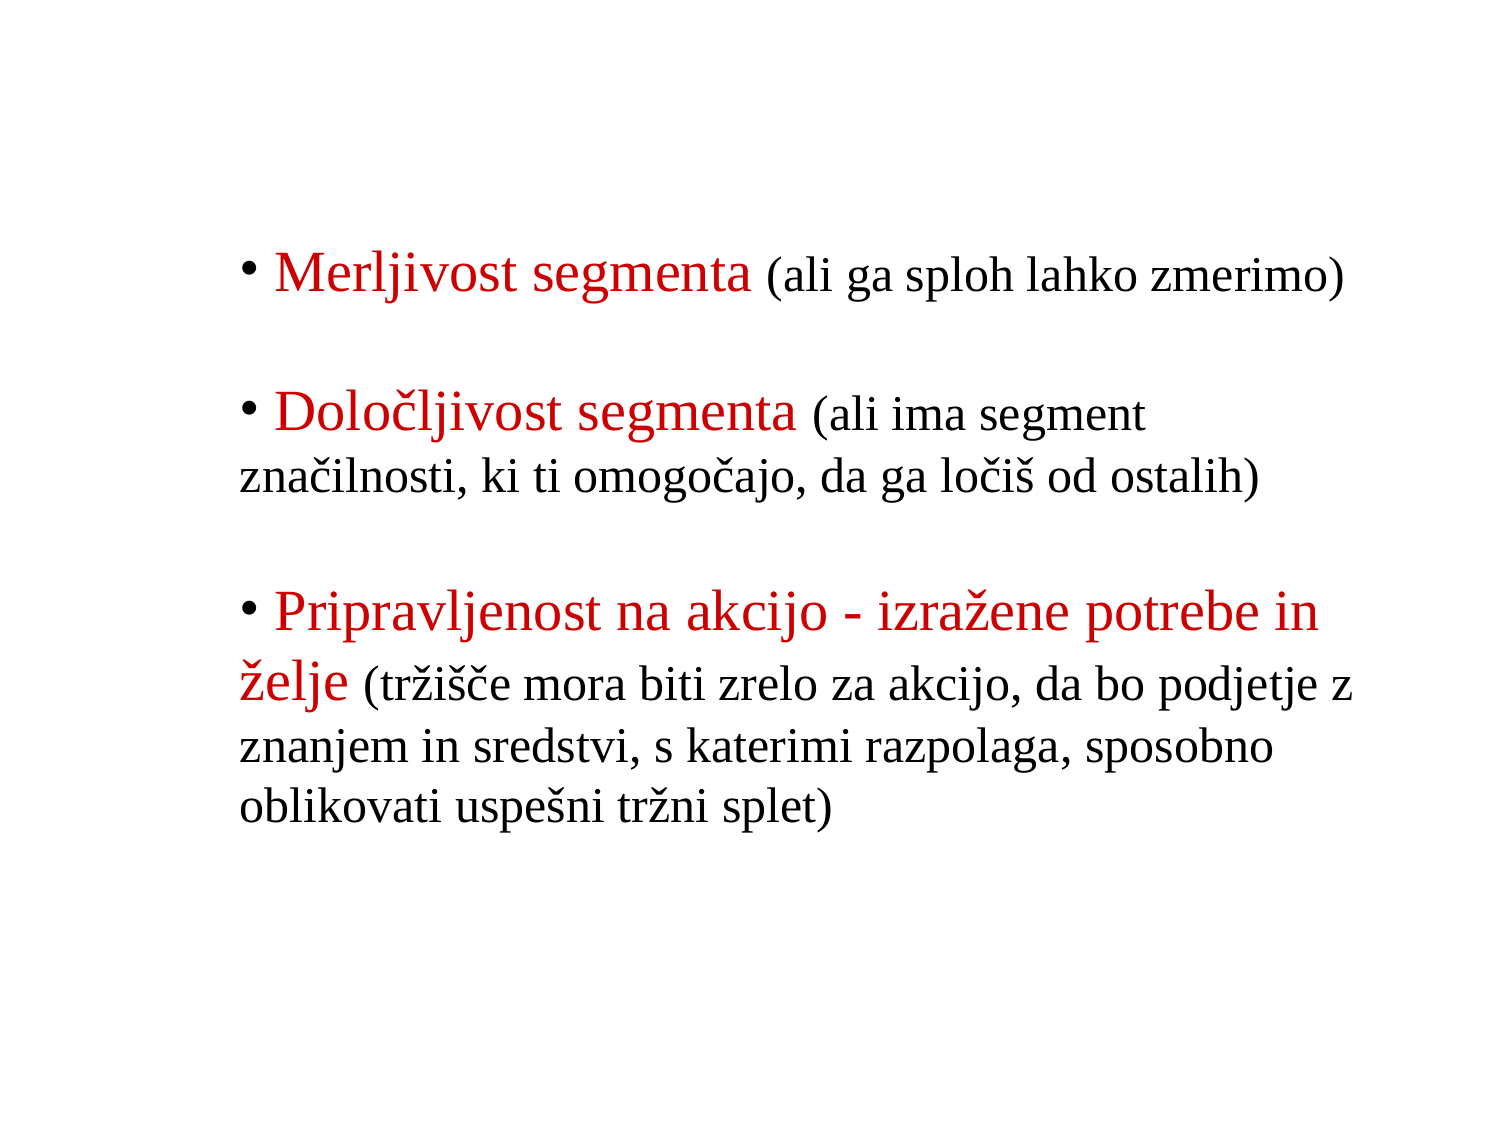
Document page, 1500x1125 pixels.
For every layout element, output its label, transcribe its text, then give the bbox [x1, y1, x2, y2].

text_box Merljivost segmenta (ali ga sploh lahko zmerimo) Določljivost segmenta (ali ima segment značilnosti, ki ti omogočajo, da ga ločiš od ostalih) Pripravljenost na akcijo - izražene potrebe in želje (tržišče mora biti zrelo za akcijo, da bo podjetje z znanjem in sredstvi, s katerimi razpolaga, sposobno oblikovati uspešni tržni splet) [224, 224, 1388, 841]
